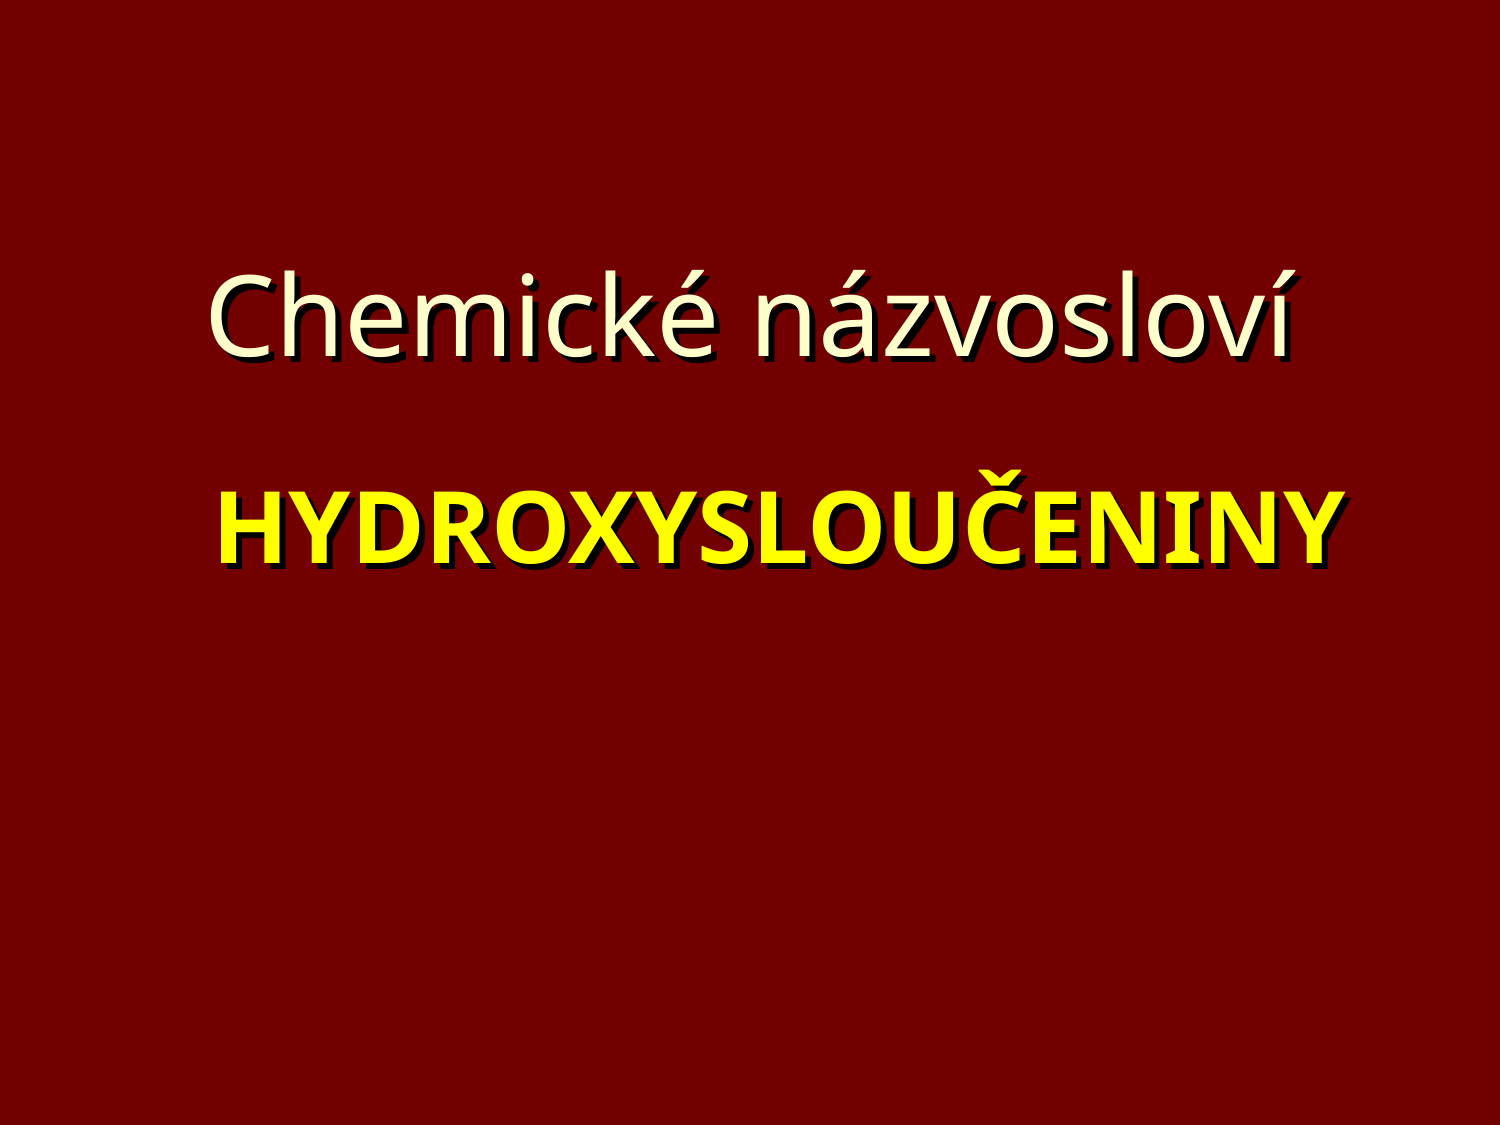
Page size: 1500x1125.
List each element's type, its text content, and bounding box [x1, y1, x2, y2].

title Chemické názvosloví [112, 101, 1388, 387]
text_box HYDROXYSLOUČENINY [159, 456, 1400, 744]
